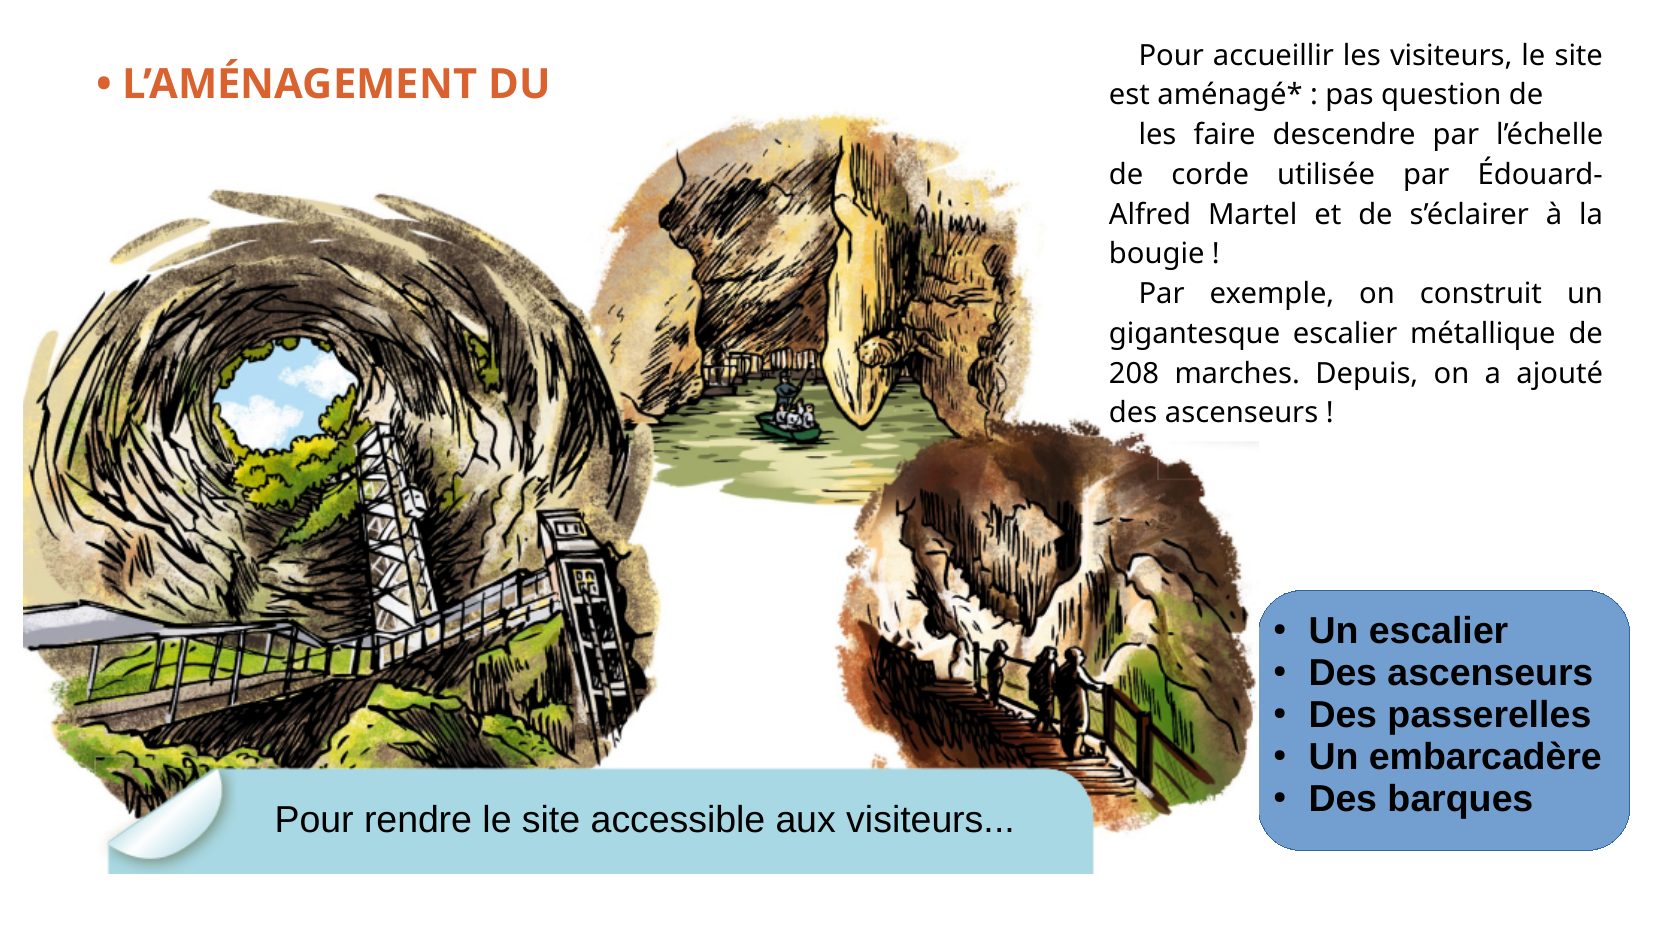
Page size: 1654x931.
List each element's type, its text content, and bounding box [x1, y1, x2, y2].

text_box • L’AMÉNAGEMENT DU GOUFFRE [70, 46, 709, 109]
text_box Pour rendre le site accessible aux visiteurs... [259, 791, 1052, 849]
text_box Pour accueillir les visiteurs, le site est aménagé* : pas question de les faire descendre par l’échelle de corde utilisée par Édouard-Alfred Martel et de s’éclairer à la bougie ! Par exemple, on construit un gigantesque escalier métallique de 208 marches. Depuis, on a ajouté des ascenseurs ! [1094, 26, 1619, 449]
text_box [1272, 590, 1616, 602]
picture [23, 109, 1259, 875]
text_box Un escalier Des ascenseurs Des passerelles Un embarcadère Des barques [1258, 602, 1619, 870]
text_box [1619, 605, 1630, 836]
